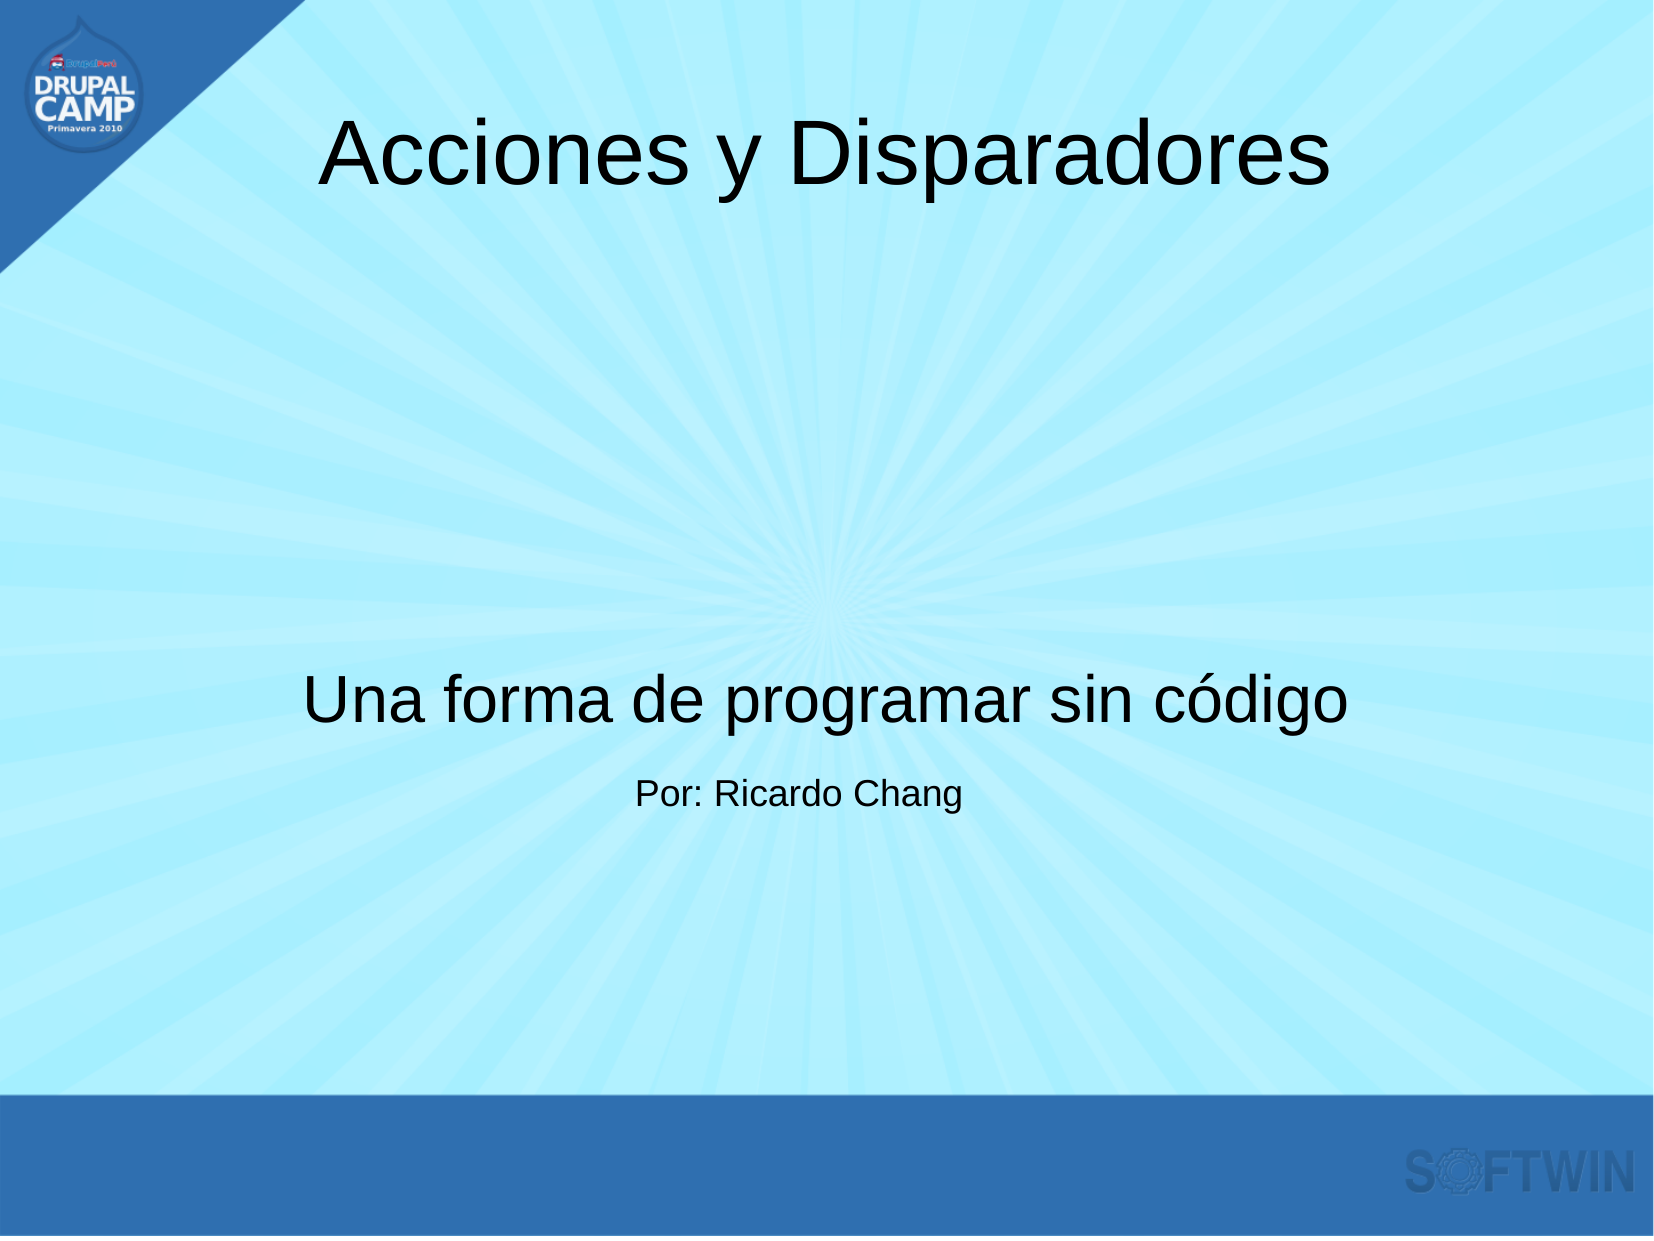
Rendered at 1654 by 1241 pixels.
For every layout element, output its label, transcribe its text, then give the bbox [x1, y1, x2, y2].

subtitle Una forma de programar sin código [82, 290, 1571, 1109]
picture [0, 0, 1654, 1236]
text_box Por: Ricardo Chang [620, 765, 977, 827]
title Acciones y Disparadores [82, 49, 1571, 257]
